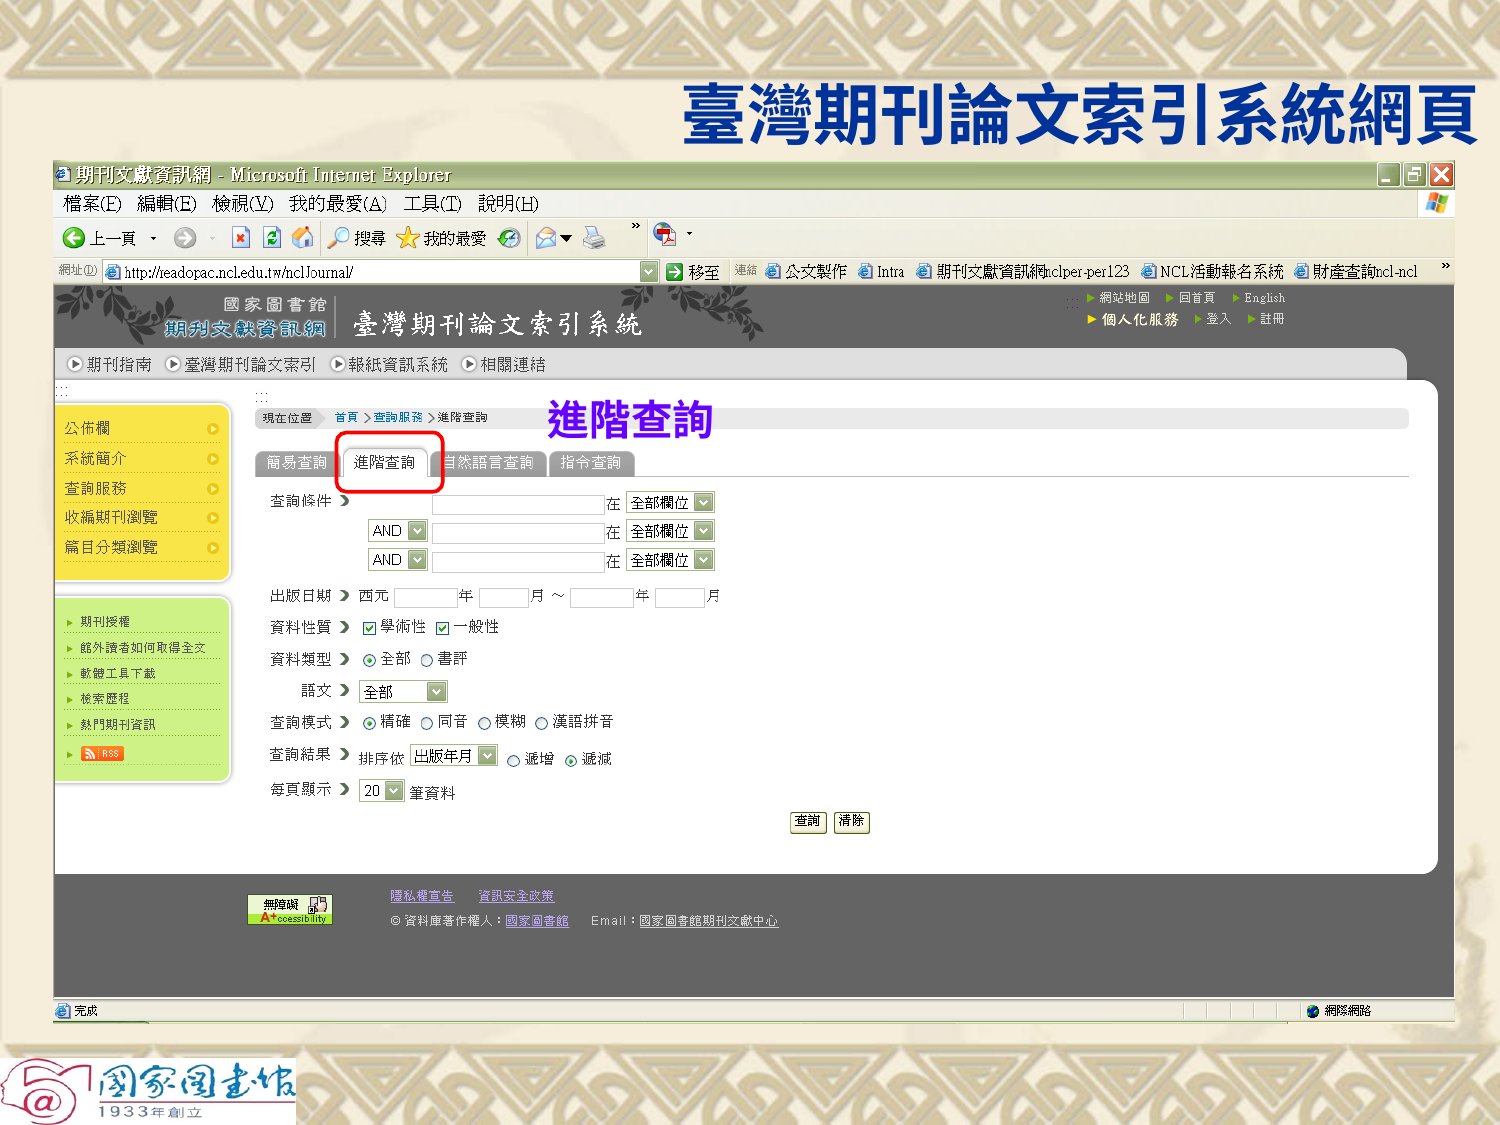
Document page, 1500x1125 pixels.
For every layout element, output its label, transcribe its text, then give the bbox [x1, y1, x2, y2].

title 臺灣期刊論文索引系統網頁 [662, 62, 1500, 163]
picture [0, 0, 1500, 1125]
text_box 進階查詢 [537, 387, 726, 451]
